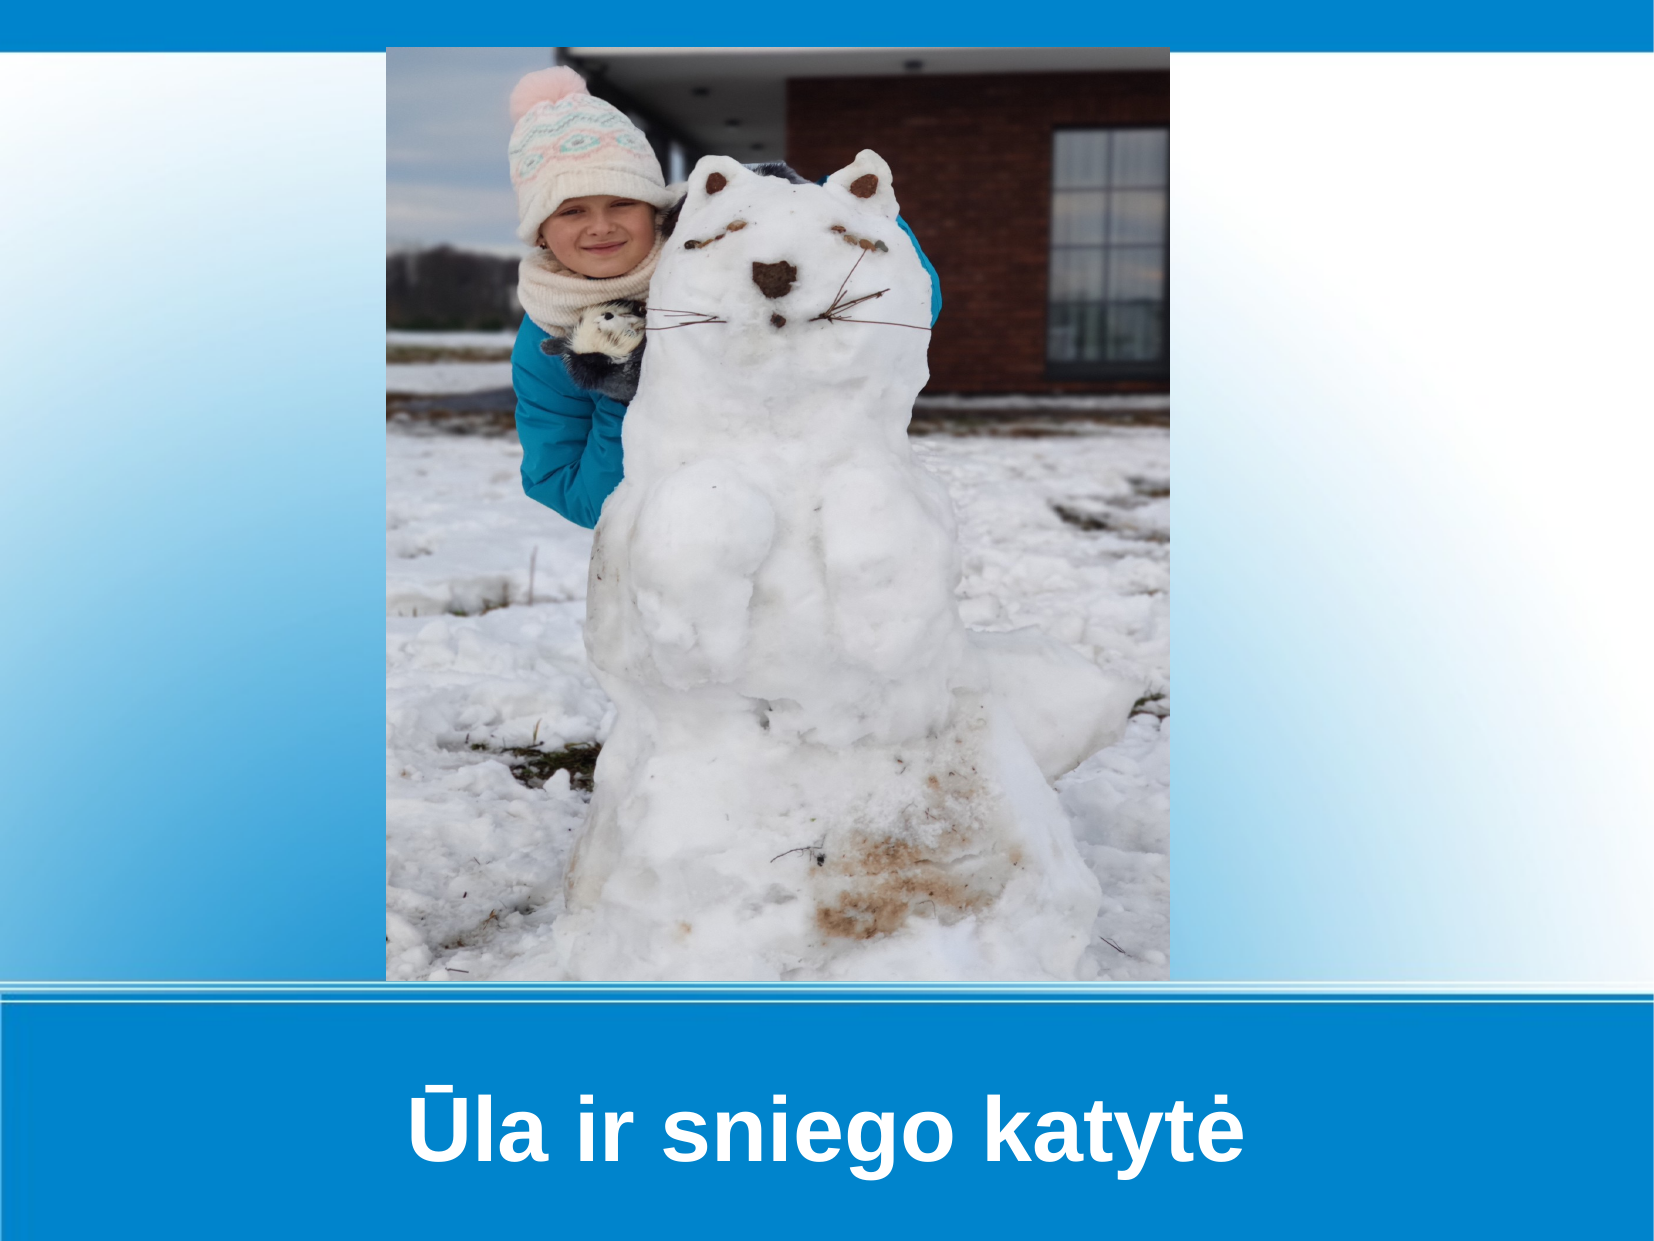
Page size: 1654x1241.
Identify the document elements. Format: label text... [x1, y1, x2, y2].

title Ūla ir sniego katytė [82, 1021, 1571, 1229]
picture [386, 47, 1170, 981]
